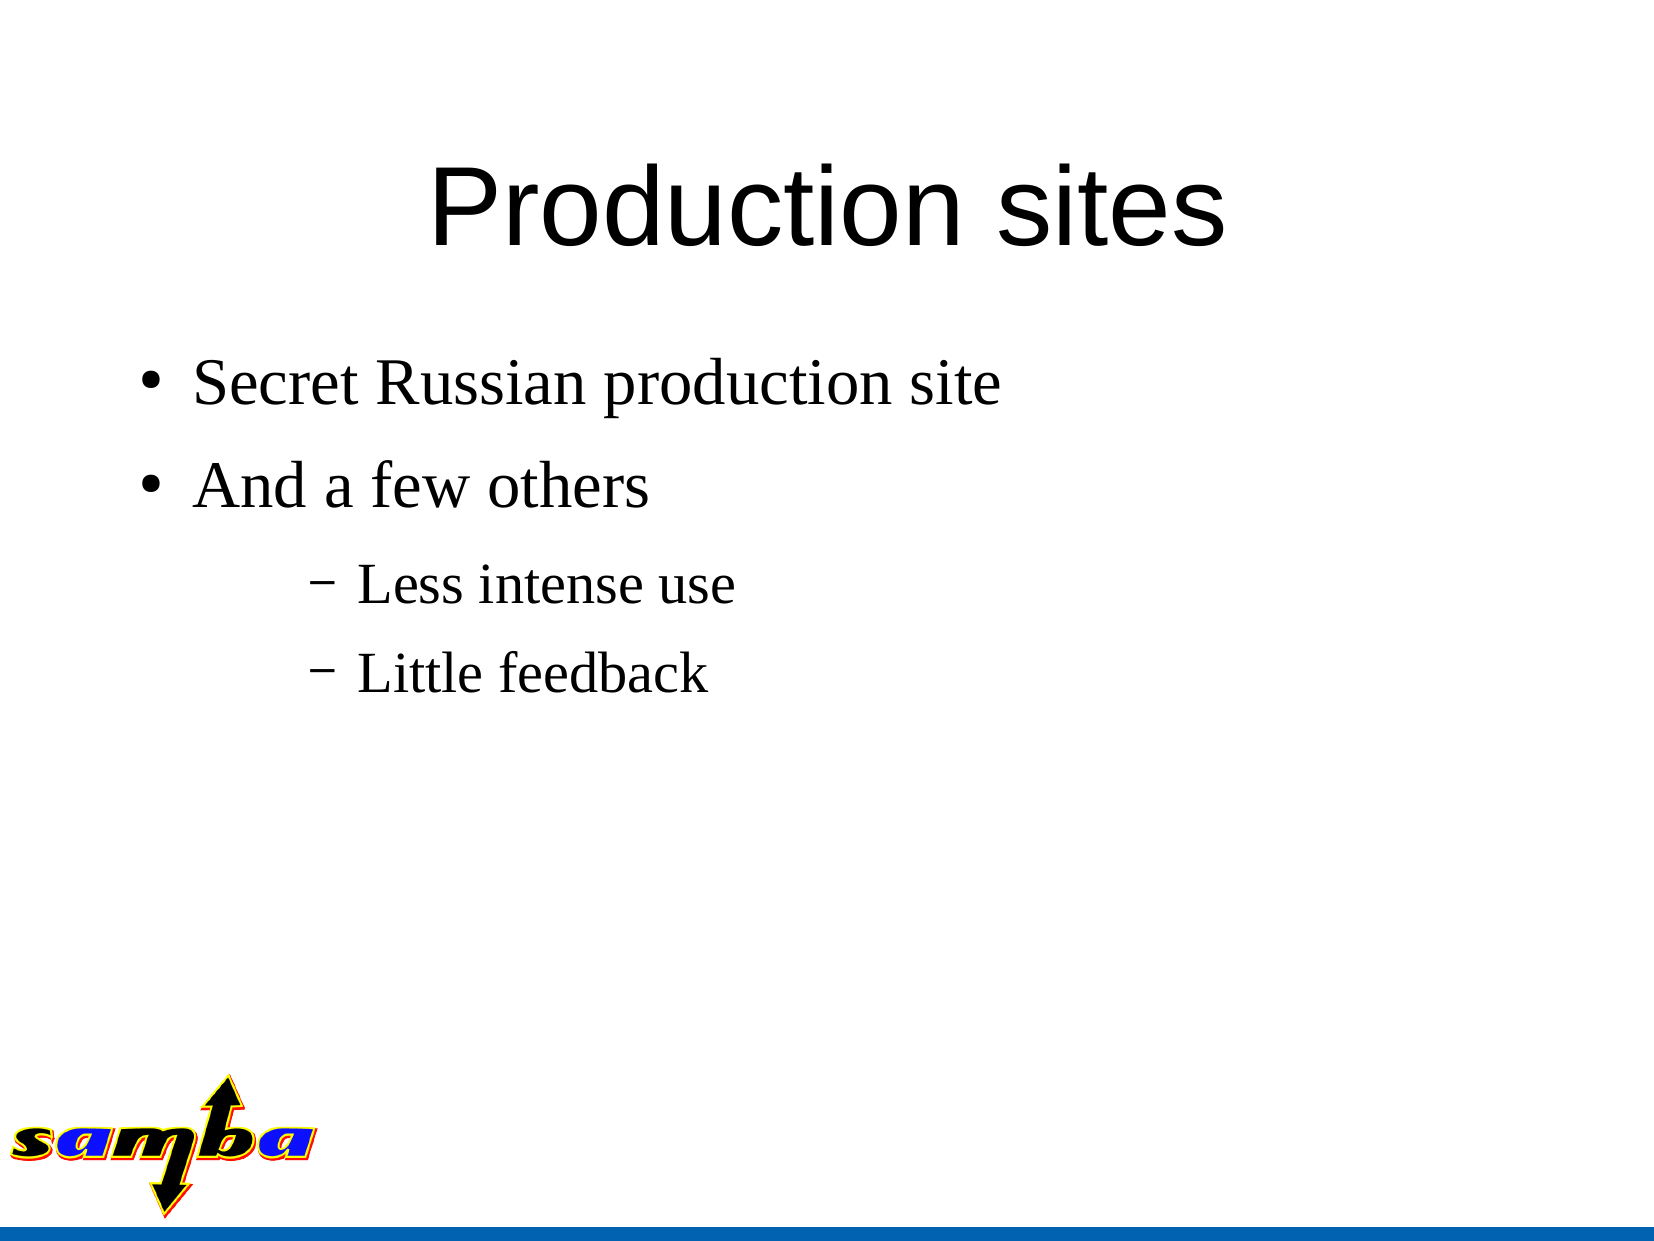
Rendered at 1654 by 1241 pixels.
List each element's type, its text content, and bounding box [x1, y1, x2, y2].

picture [9, 1074, 319, 1219]
title Production sites [121, 110, 1534, 303]
list Secret Russian production site And a few others Less intense use Little feedback [121, 344, 1534, 1112]
